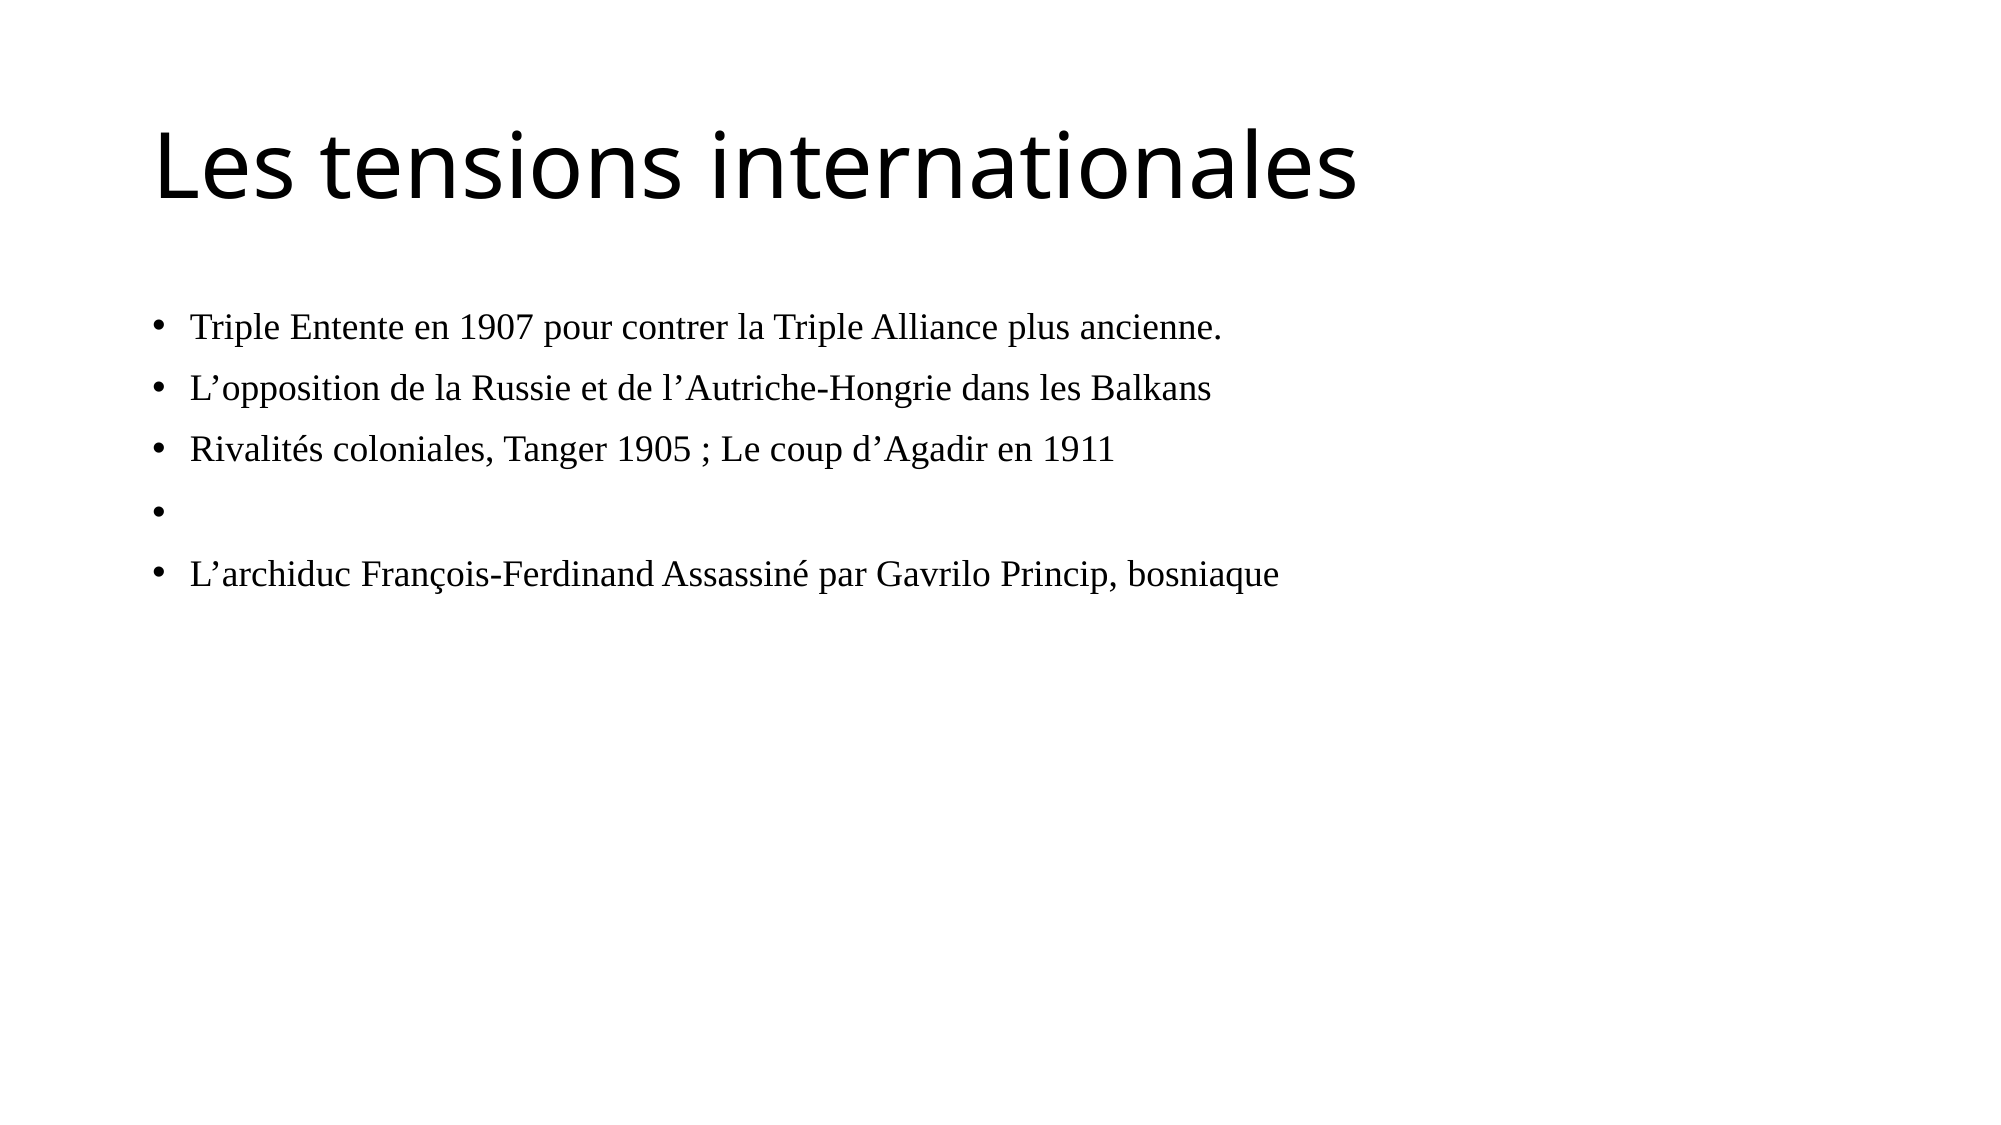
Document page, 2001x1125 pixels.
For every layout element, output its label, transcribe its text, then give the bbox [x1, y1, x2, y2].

list Triple Entente en 1907 pour contrer la Triple Alliance plus ancienne. L’opposition de la Russie et de l’Autriche-Hongrie dans les Balkans Rivalités coloniales, Tanger 1905 ; Le coup d’Agadir en 1911 L’archiduc François-Ferdinand Assassiné par Gavrilo Princip, bosniaque [137, 299, 1863, 1014]
title Les tensions internationales [137, 59, 1863, 278]
